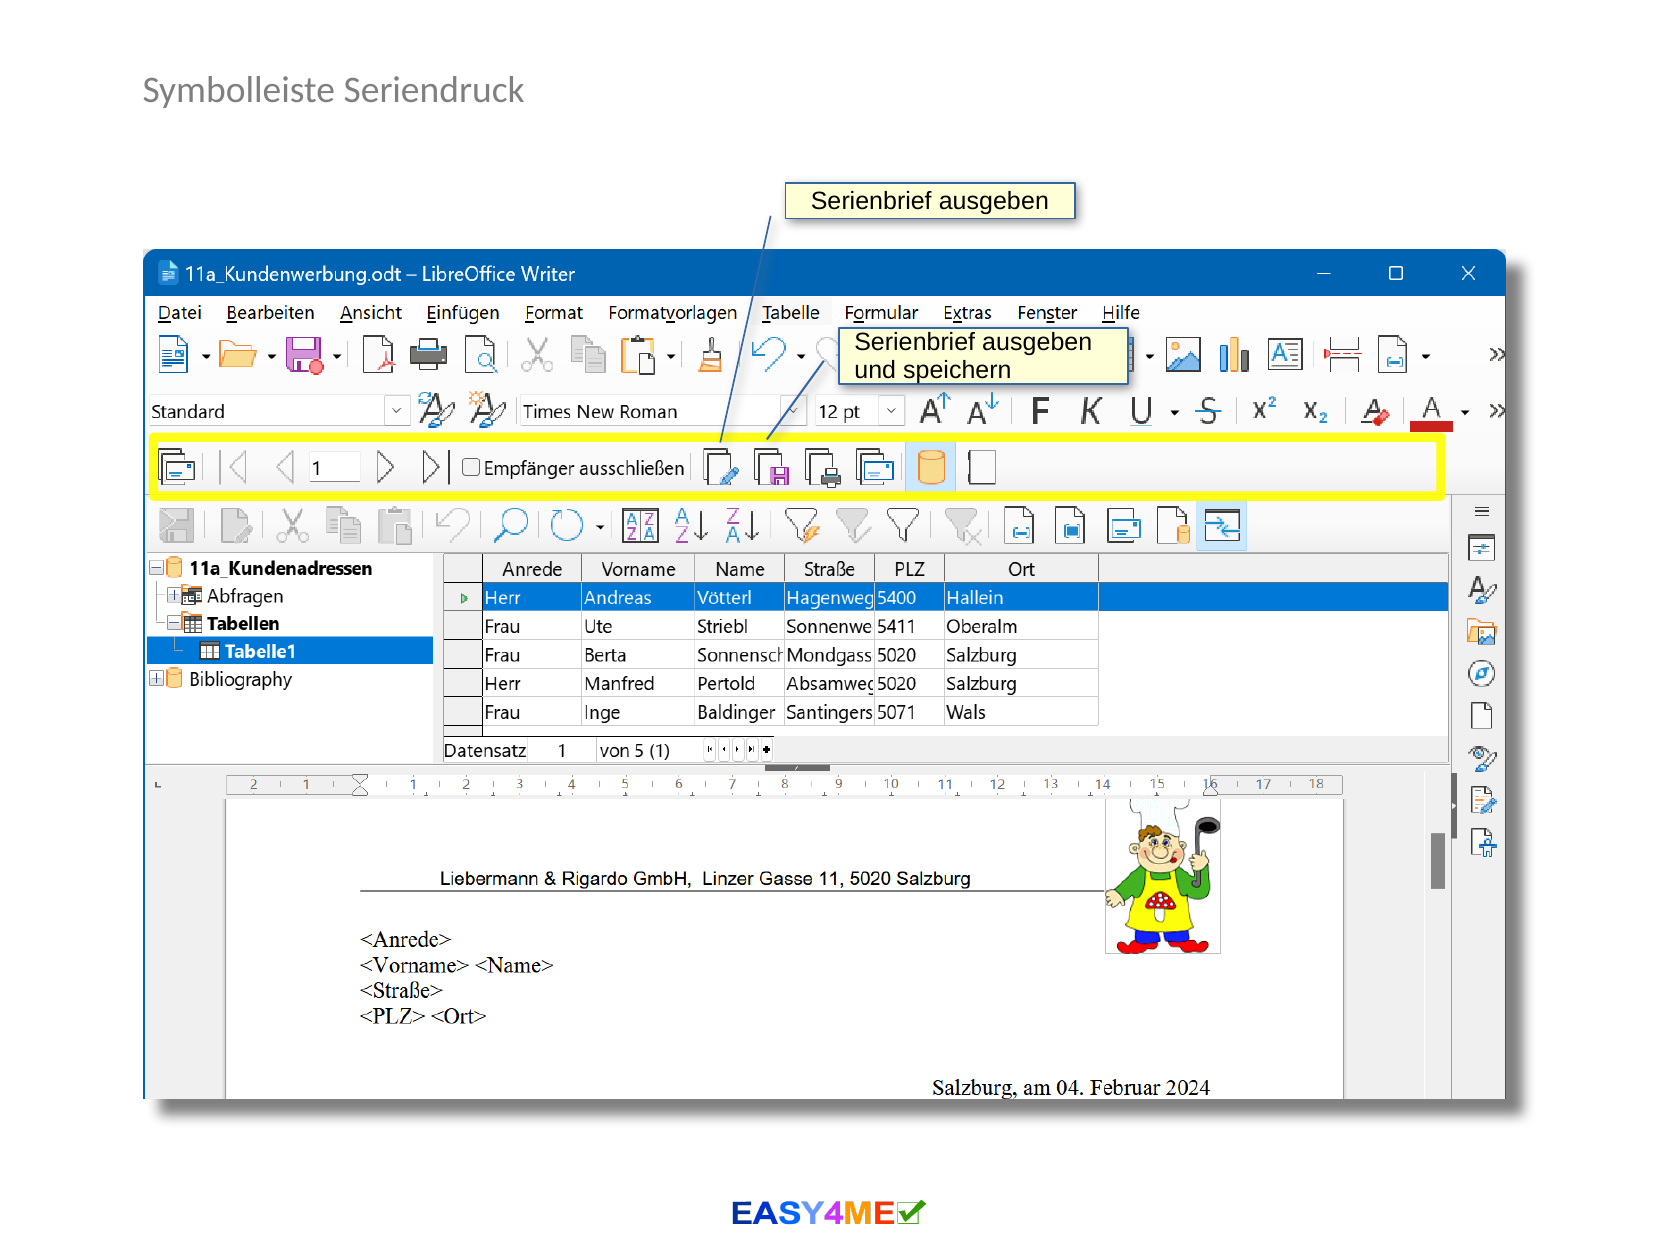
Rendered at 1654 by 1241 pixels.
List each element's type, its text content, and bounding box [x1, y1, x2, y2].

text_box Serienbrief ausgeben und speichern [839, 328, 1128, 384]
picture [726, 1195, 934, 1229]
picture [143, 249, 1506, 1099]
text_box Serienbrief ausgeben [785, 183, 1075, 219]
title Symbolleiste Seriendruck [106, 49, 562, 136]
picture [159, 442, 1436, 491]
